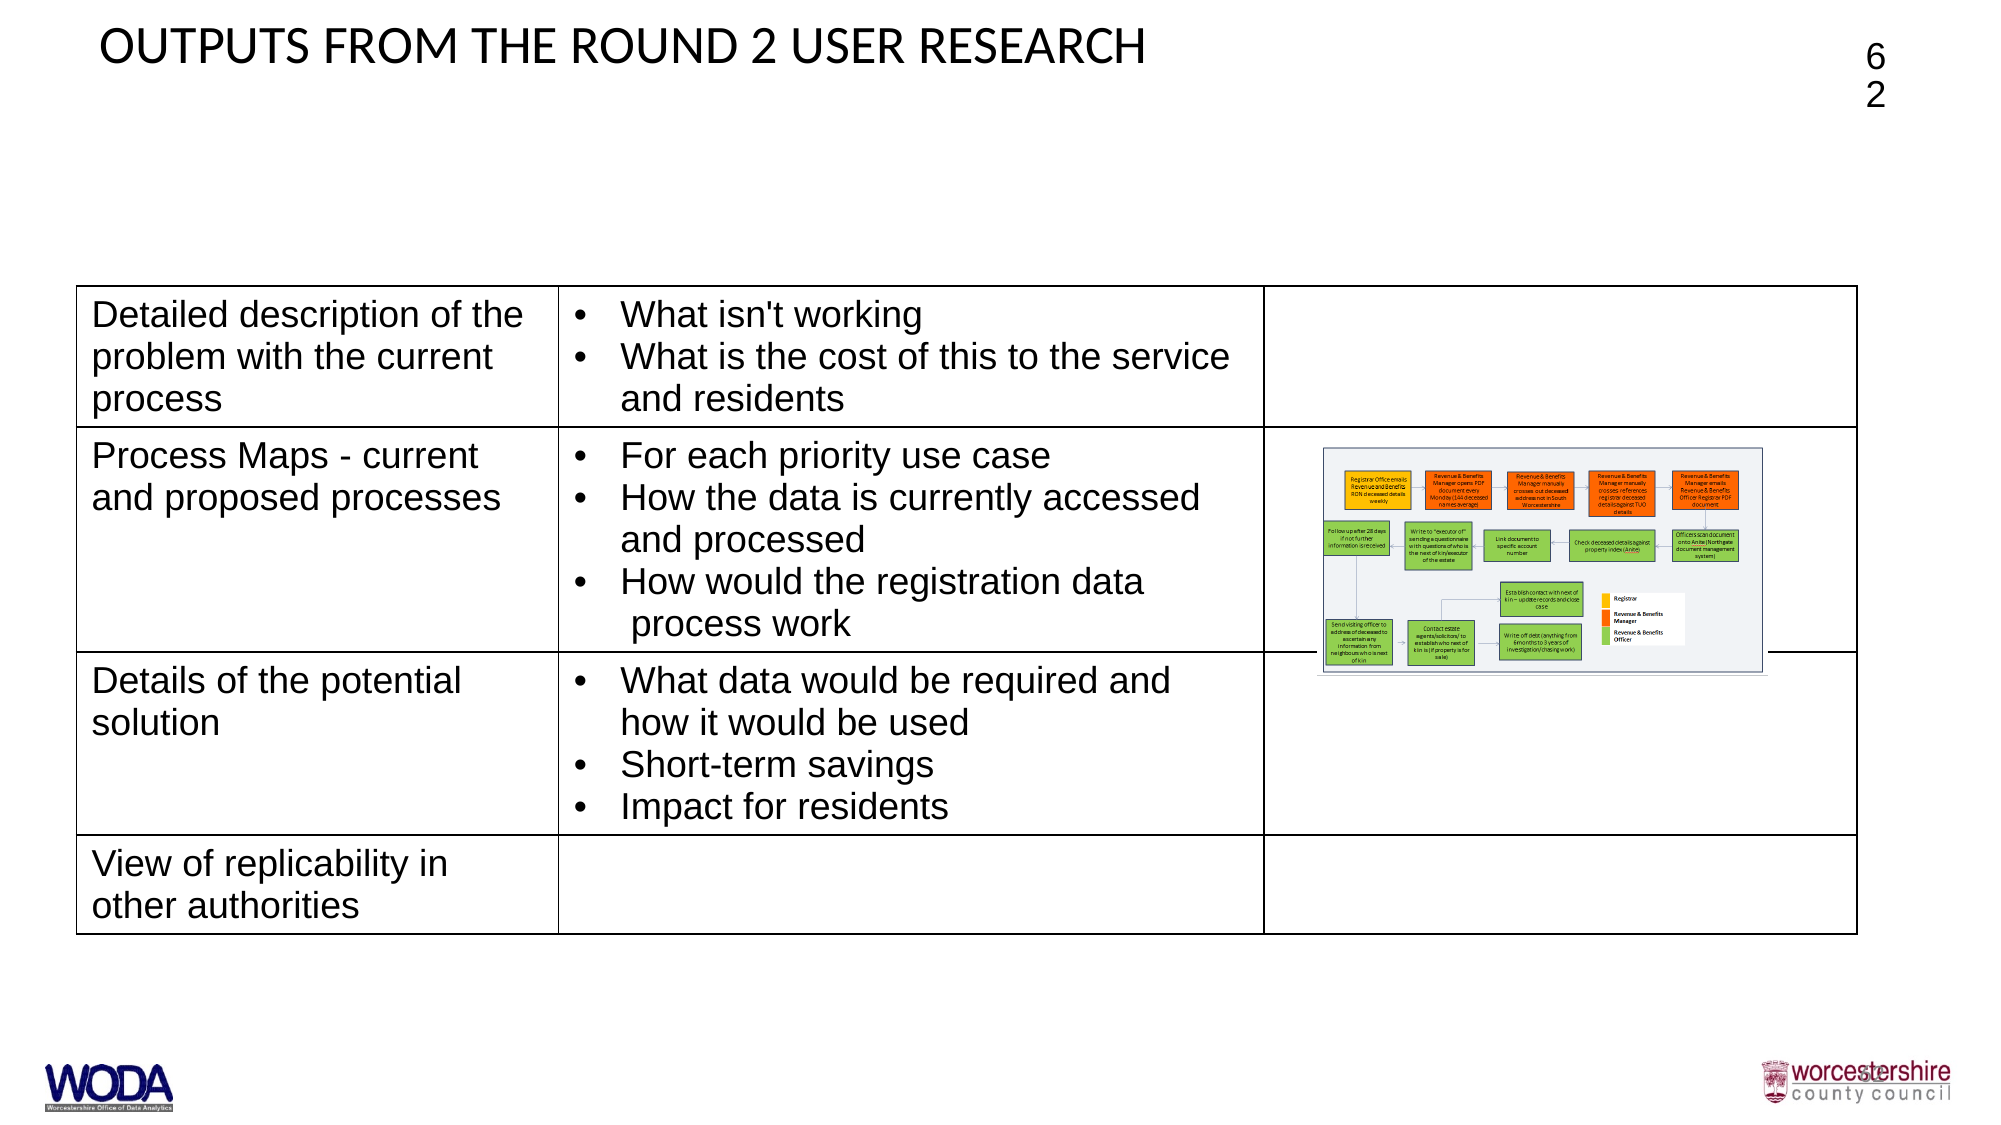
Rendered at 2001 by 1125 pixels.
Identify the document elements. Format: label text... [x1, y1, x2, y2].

table_header What isn't working What is the cost of this to the service and residents [559, 287, 1263, 426]
table_cell What data would be required and how it would be used Short-term savings Impact for residents [559, 653, 1263, 834]
table_cell [559, 836, 1263, 933]
table_header [1265, 287, 1856, 426]
table_cell Process Maps - current and proposed processes [77, 428, 558, 651]
table_cell Details of the potential solution [77, 653, 558, 834]
table_cell View of replicability in other authorities [77, 836, 558, 933]
picture [1317, 441, 1768, 676]
table_cell For each priority use case How the data is currently accessed and processed How would the registration data process work [559, 428, 1263, 651]
slide_number <number> [1433, 1042, 1900, 1103]
picture [1749, 1049, 1971, 1114]
picture [45, 1064, 173, 1112]
title OUTPUTS FROM THE ROUND 2 USER RESEARCH [99, 9, 1900, 198]
table_cell [1265, 836, 1856, 933]
table_cell [1265, 653, 1856, 834]
table_header Detailed description of the problem with the current process [77, 287, 558, 426]
table_cell [1265, 428, 1856, 651]
